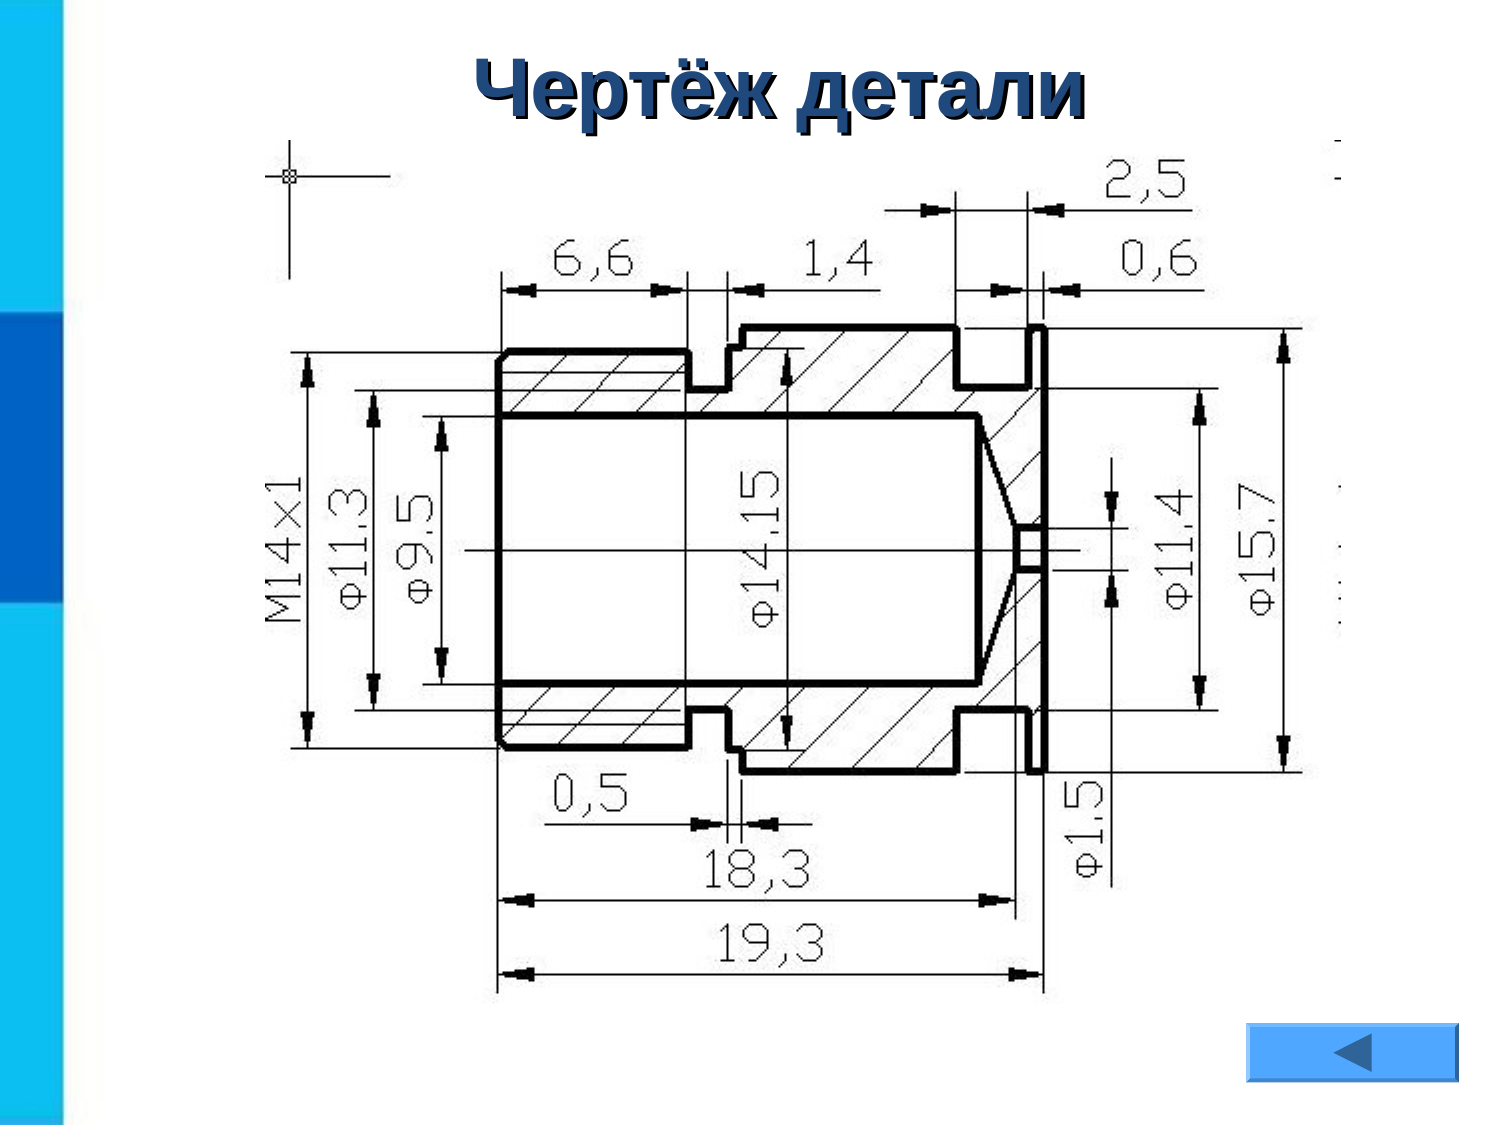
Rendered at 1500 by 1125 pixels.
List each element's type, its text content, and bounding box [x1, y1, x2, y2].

text_box Чертёж детали [383, 24, 1176, 140]
text_box [1247, 1023, 1459, 1083]
picture [0, 0, 1500, 1125]
